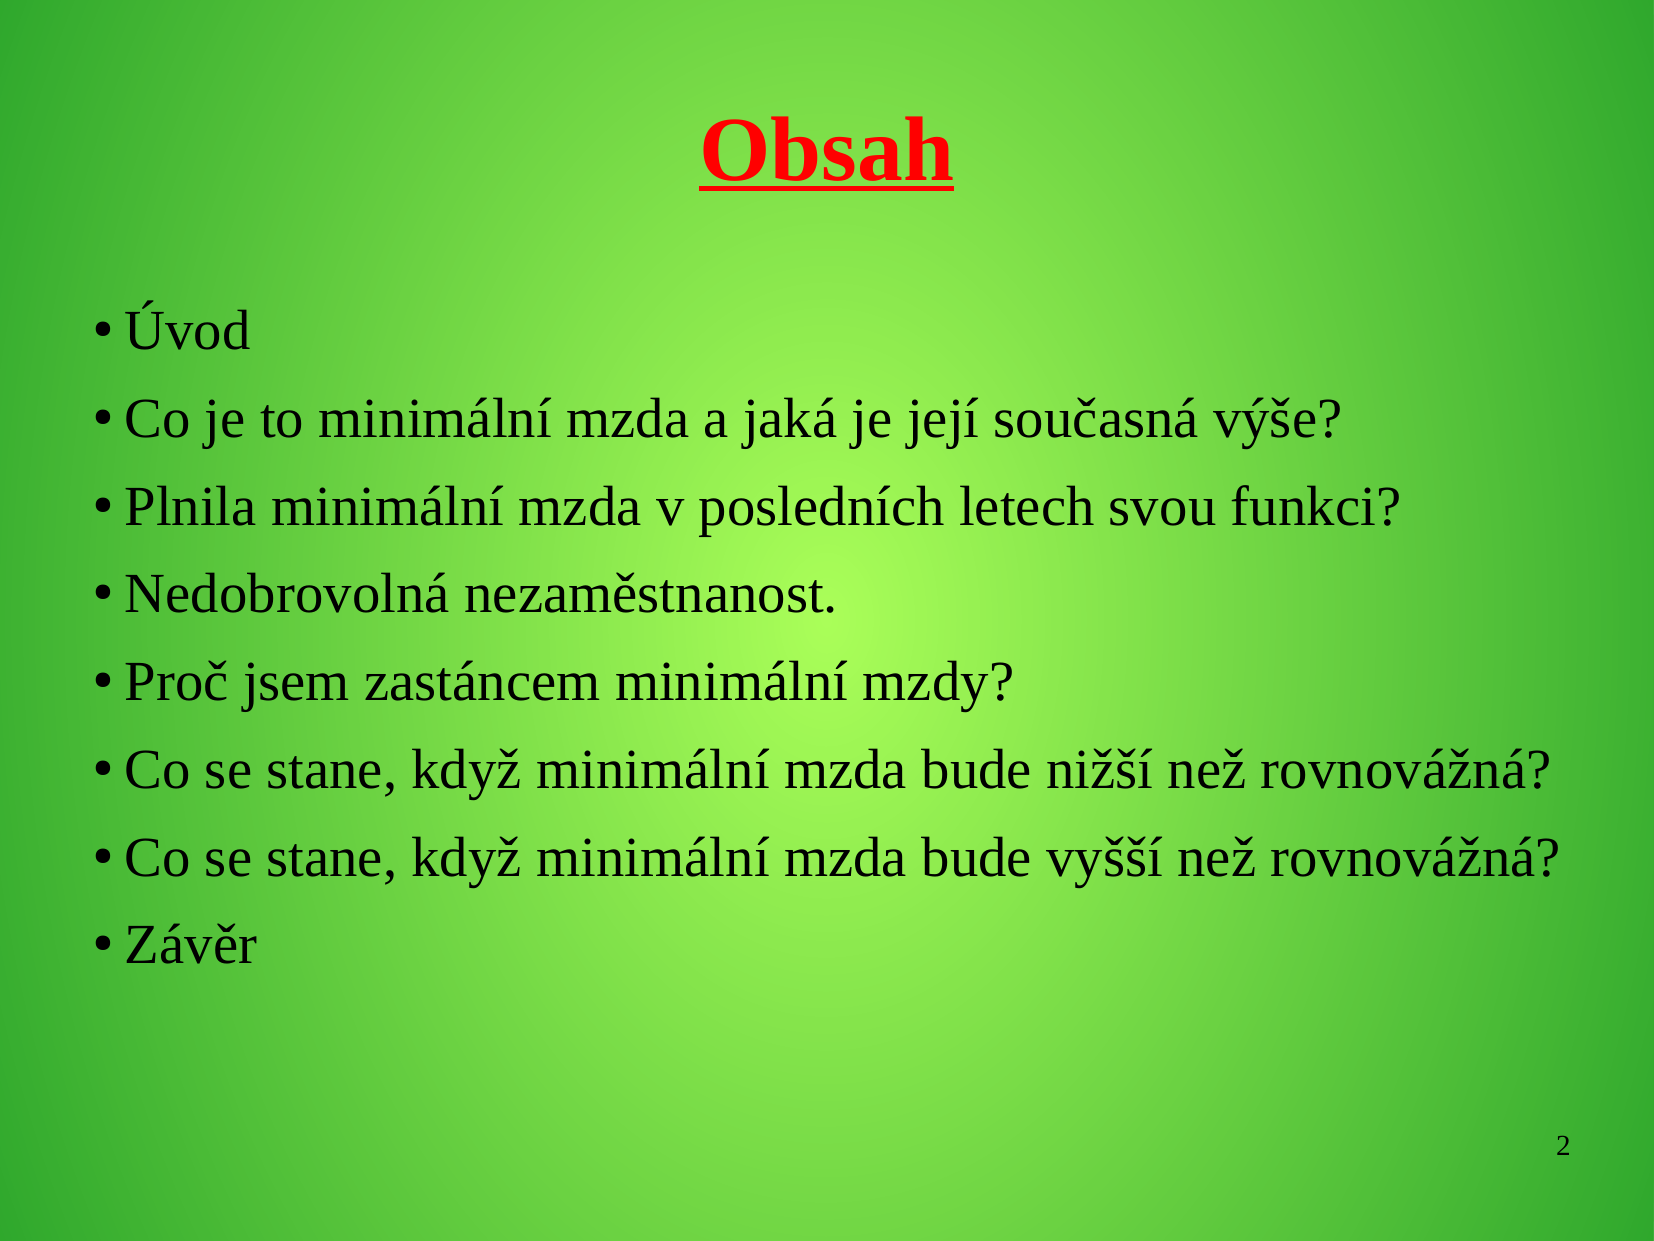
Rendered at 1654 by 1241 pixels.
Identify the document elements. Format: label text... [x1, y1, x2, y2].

list Úvod Co je to minimální mzda a jaká je její současná výše? Plnila minimální mzda v posledních letech svou funkci? Nedobrovolná nezaměstnanost. Proč jsem zastáncem minimální mzdy? Co se stane, když minimální mzda bude nižší než rovnovážná? Co se stane, když minimální mzda bude vyšší než rovnovážná? Závěr [82, 299, 1571, 1019]
title Obsah [82, 47, 1571, 252]
